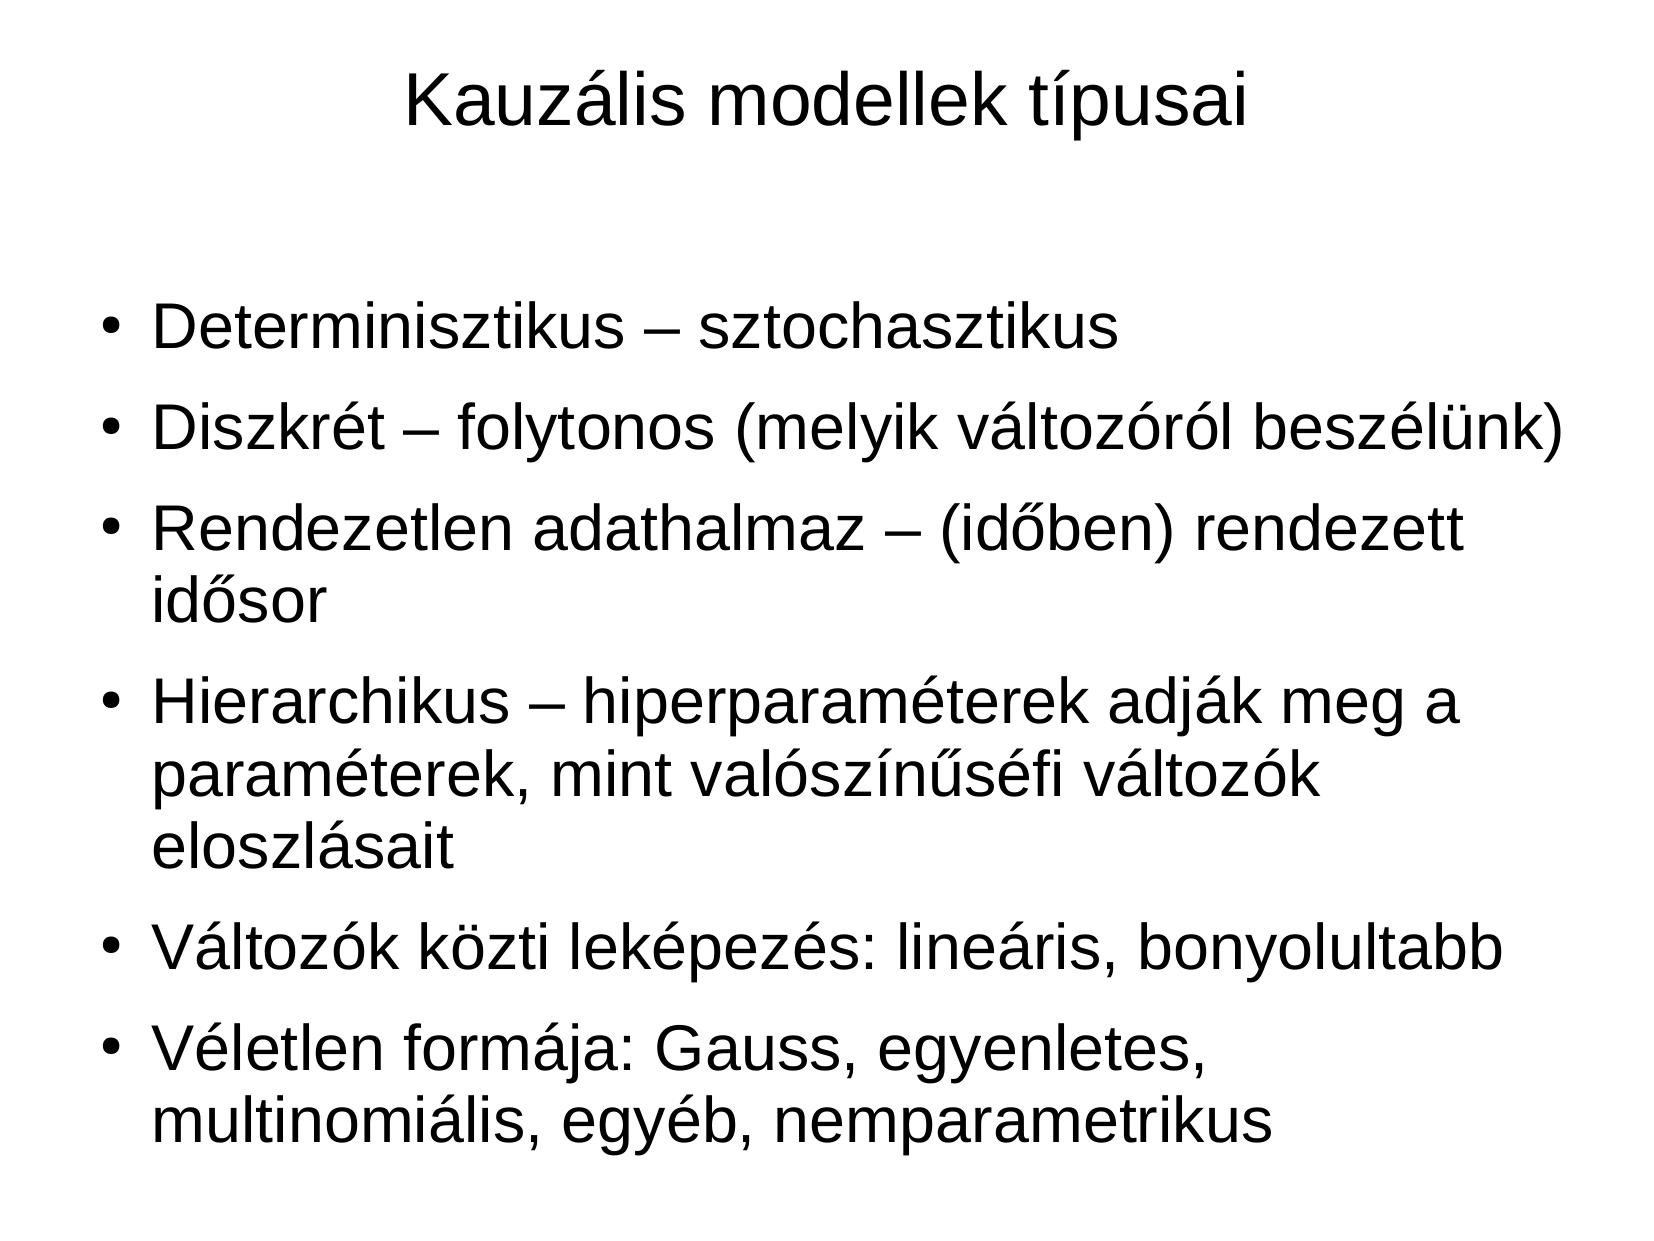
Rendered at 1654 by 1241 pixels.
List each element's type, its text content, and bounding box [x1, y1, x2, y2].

title Kauzális modellek típusai [82, 49, 1571, 151]
list Determinisztikus – sztochasztikus Diszkrét – folytonos (melyik változóról beszélünk) Rendezetlen adathalmaz – (időben) rendezett idősor Hierarchikus – hiperparaméterek adják meg a paraméterek, mint valószínűséfi változók eloszlásait Változók közti leképezés: lineáris, bonyolultabb Véletlen formája: Gauss, egyenletes, multinomiális, egyéb, nemparametrikus [82, 290, 1571, 1231]
